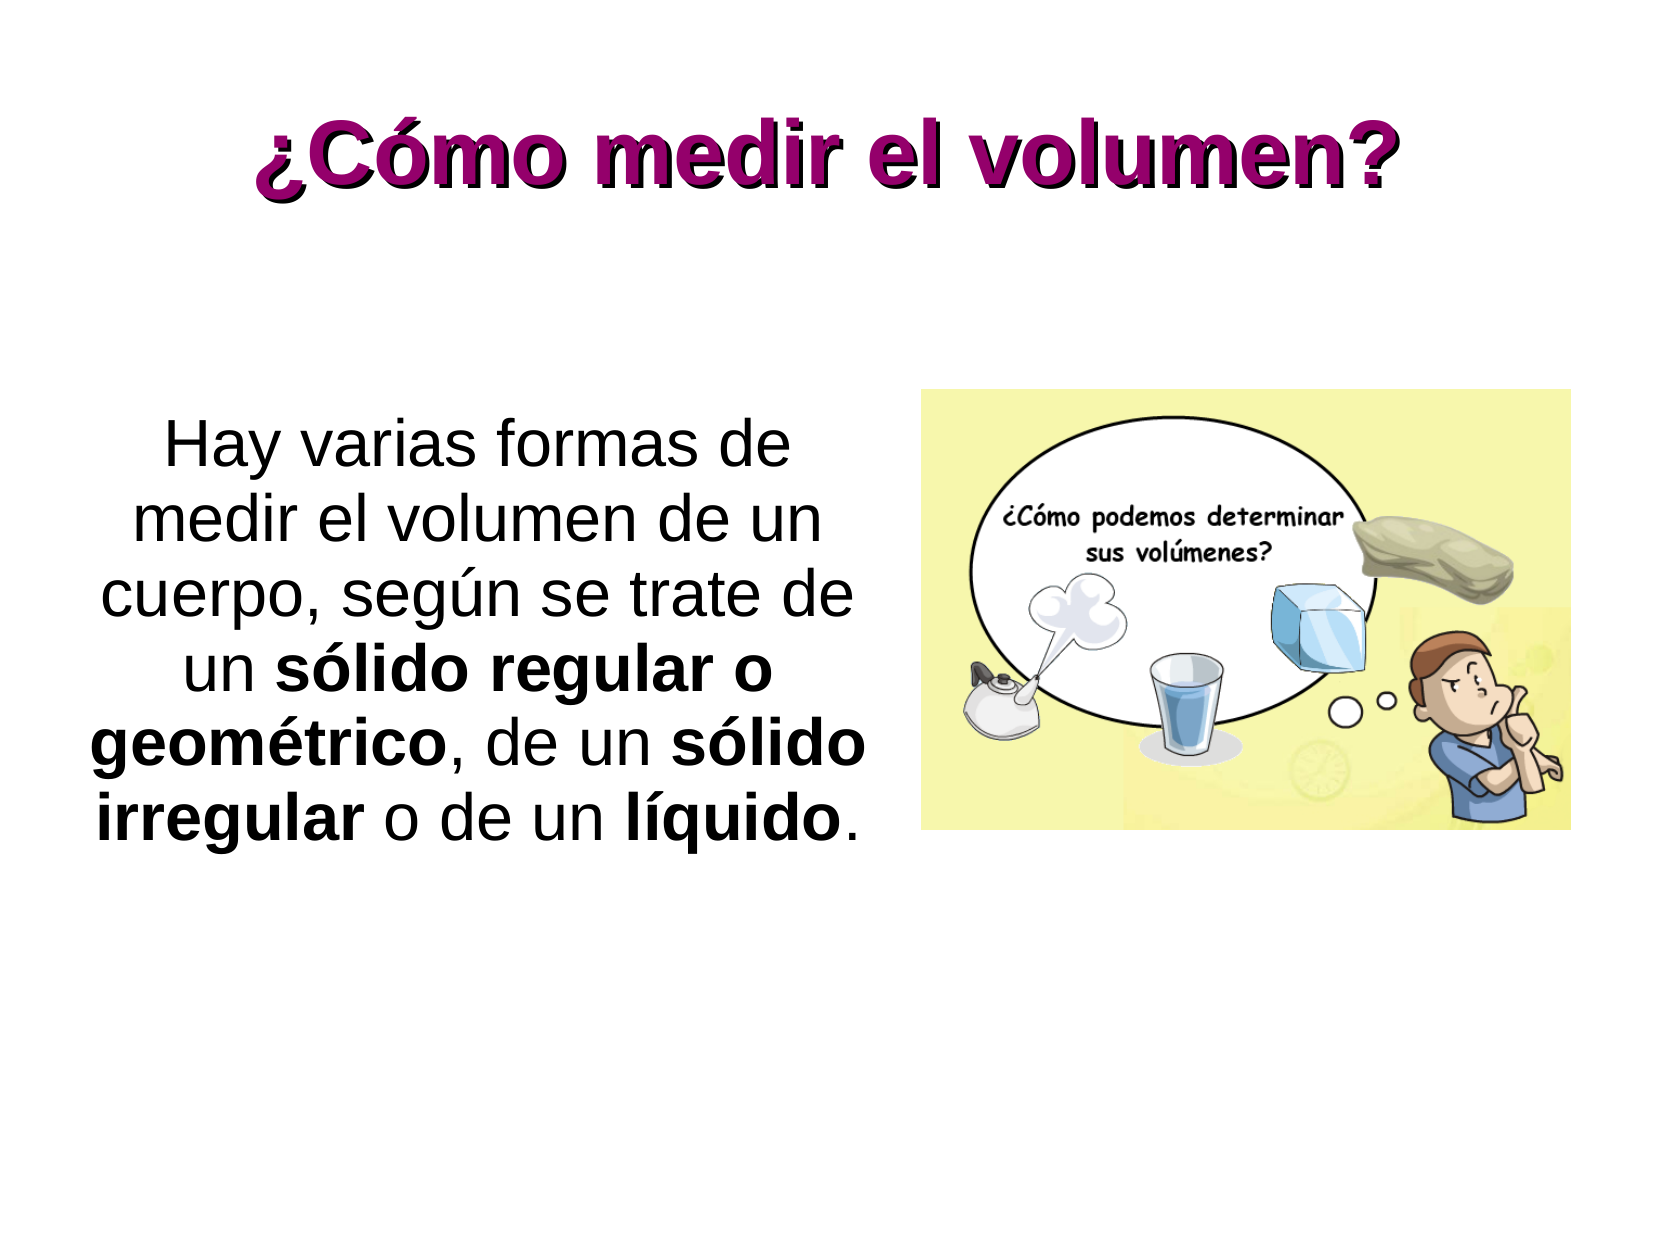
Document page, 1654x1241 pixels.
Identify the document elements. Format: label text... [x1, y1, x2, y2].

picture [921, 389, 1571, 830]
title ¿Cómo medir el volumen? [82, 49, 1571, 257]
text_box Hay varias formas de medir el volumen de un cuerpo, según se trate de un sólido regular o geométrico, de un sólido irregular o de un líquido. [70, 398, 886, 863]
